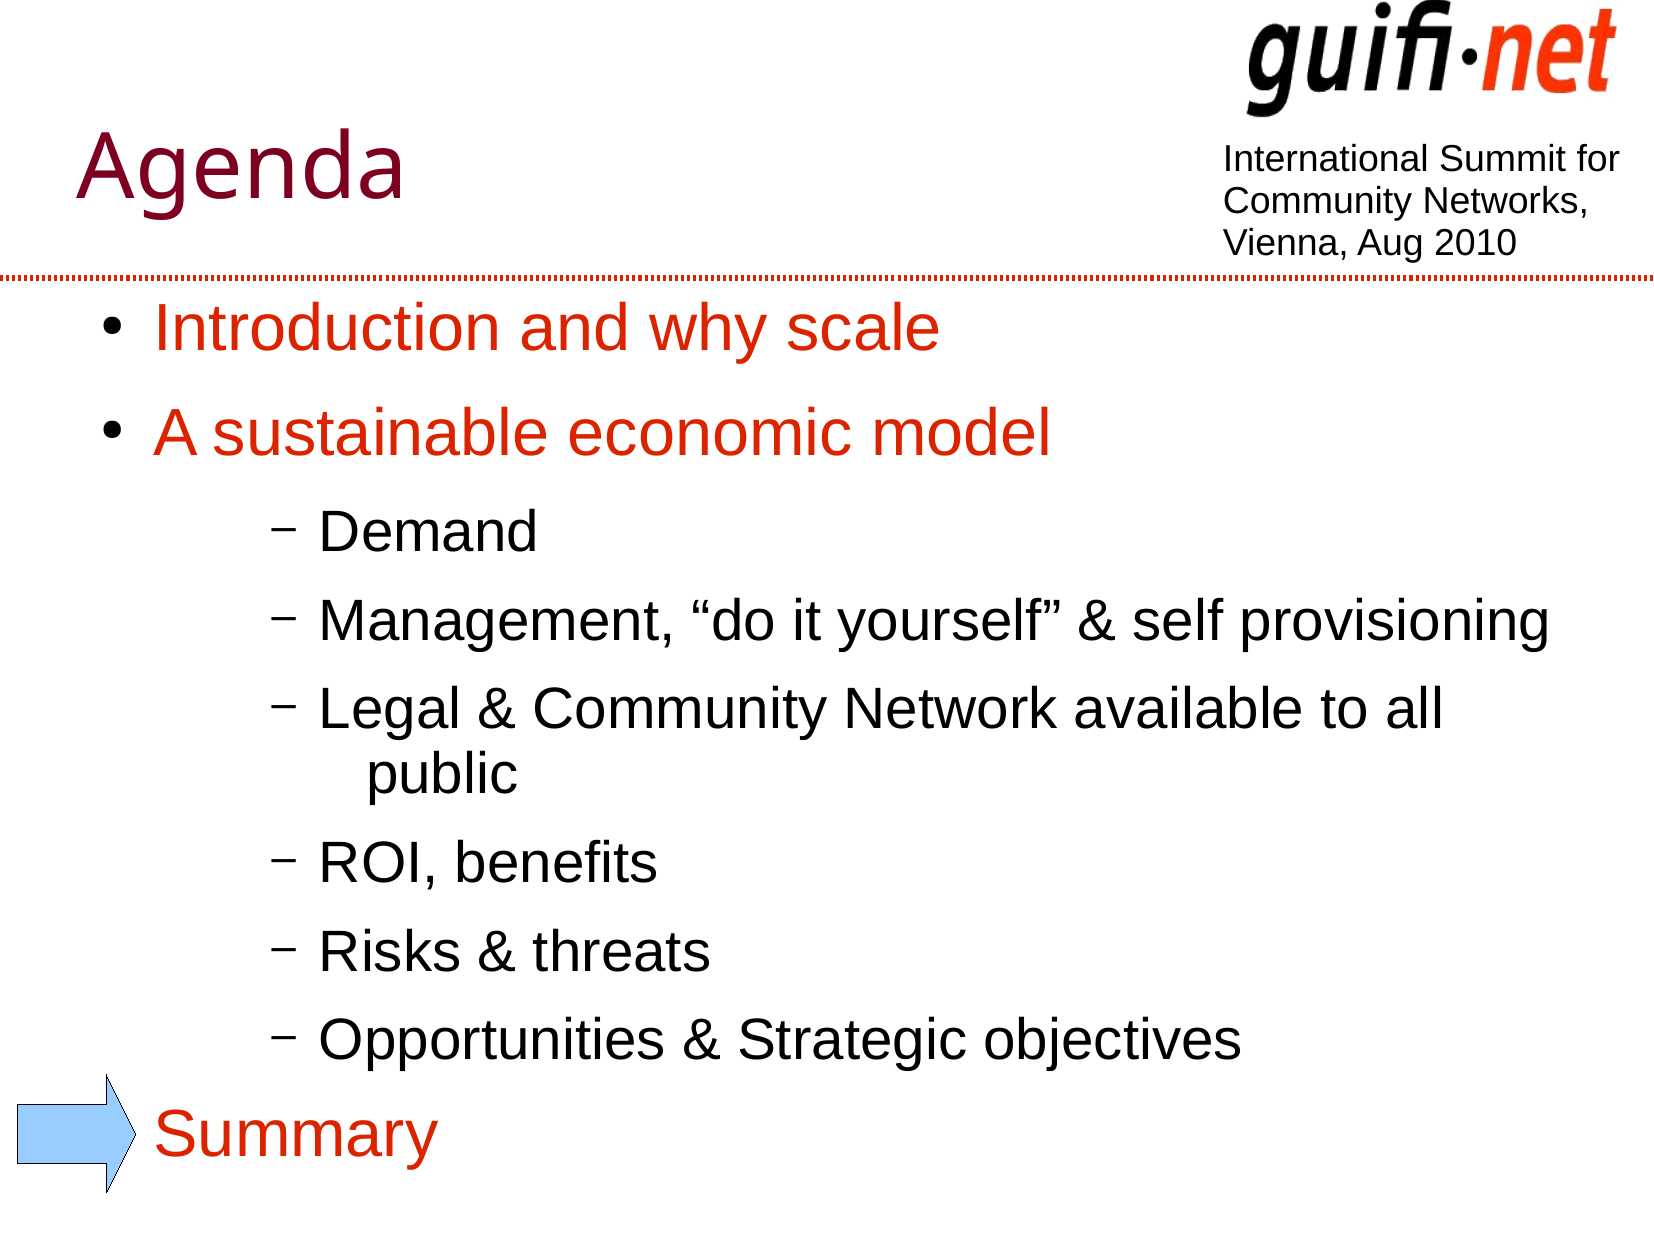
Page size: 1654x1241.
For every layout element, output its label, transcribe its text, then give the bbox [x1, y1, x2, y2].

text_box [17, 1074, 136, 1193]
picture [1240, 0, 1625, 119]
title Agenda [76, 66, 1093, 259]
list Introduction and why scale A sustainable economic model Demand Management, “do it yourself” & self provisioning Legal & Community Network available to all public ROI, benefits Risks & threats Opportunities & Strategic objectives Summary [82, 290, 1571, 1171]
